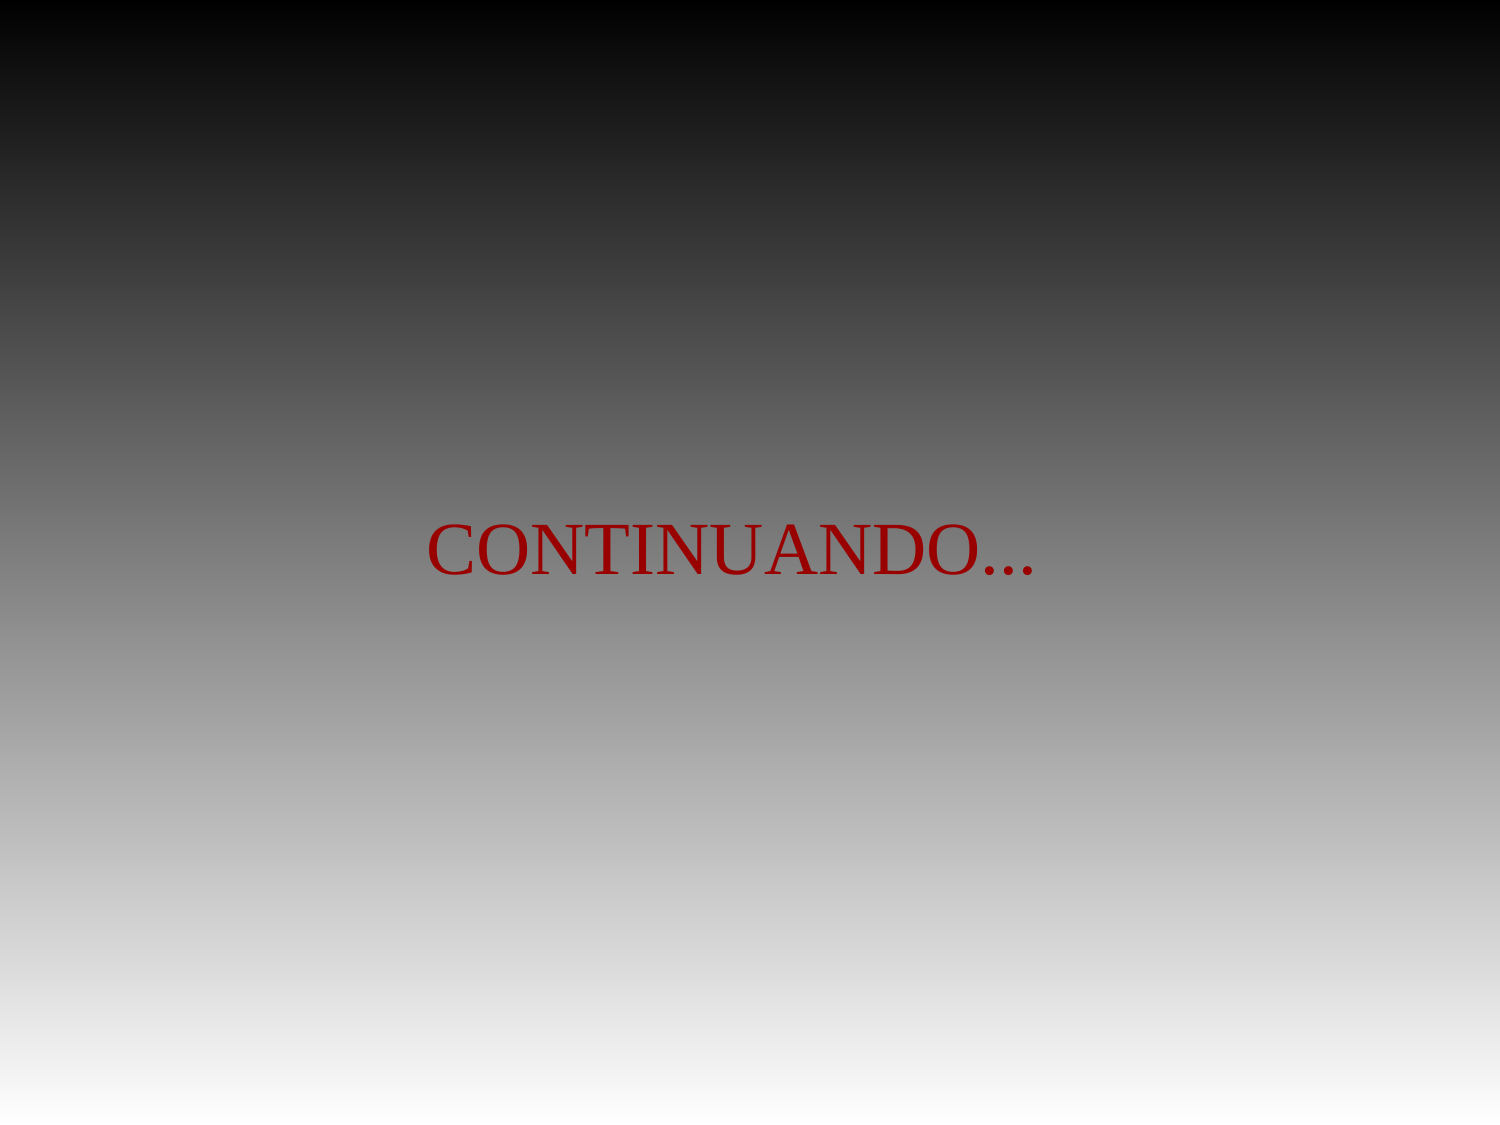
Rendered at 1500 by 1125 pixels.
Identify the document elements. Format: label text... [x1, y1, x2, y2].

text_box CONTINUANDO... [135, 491, 1329, 598]
